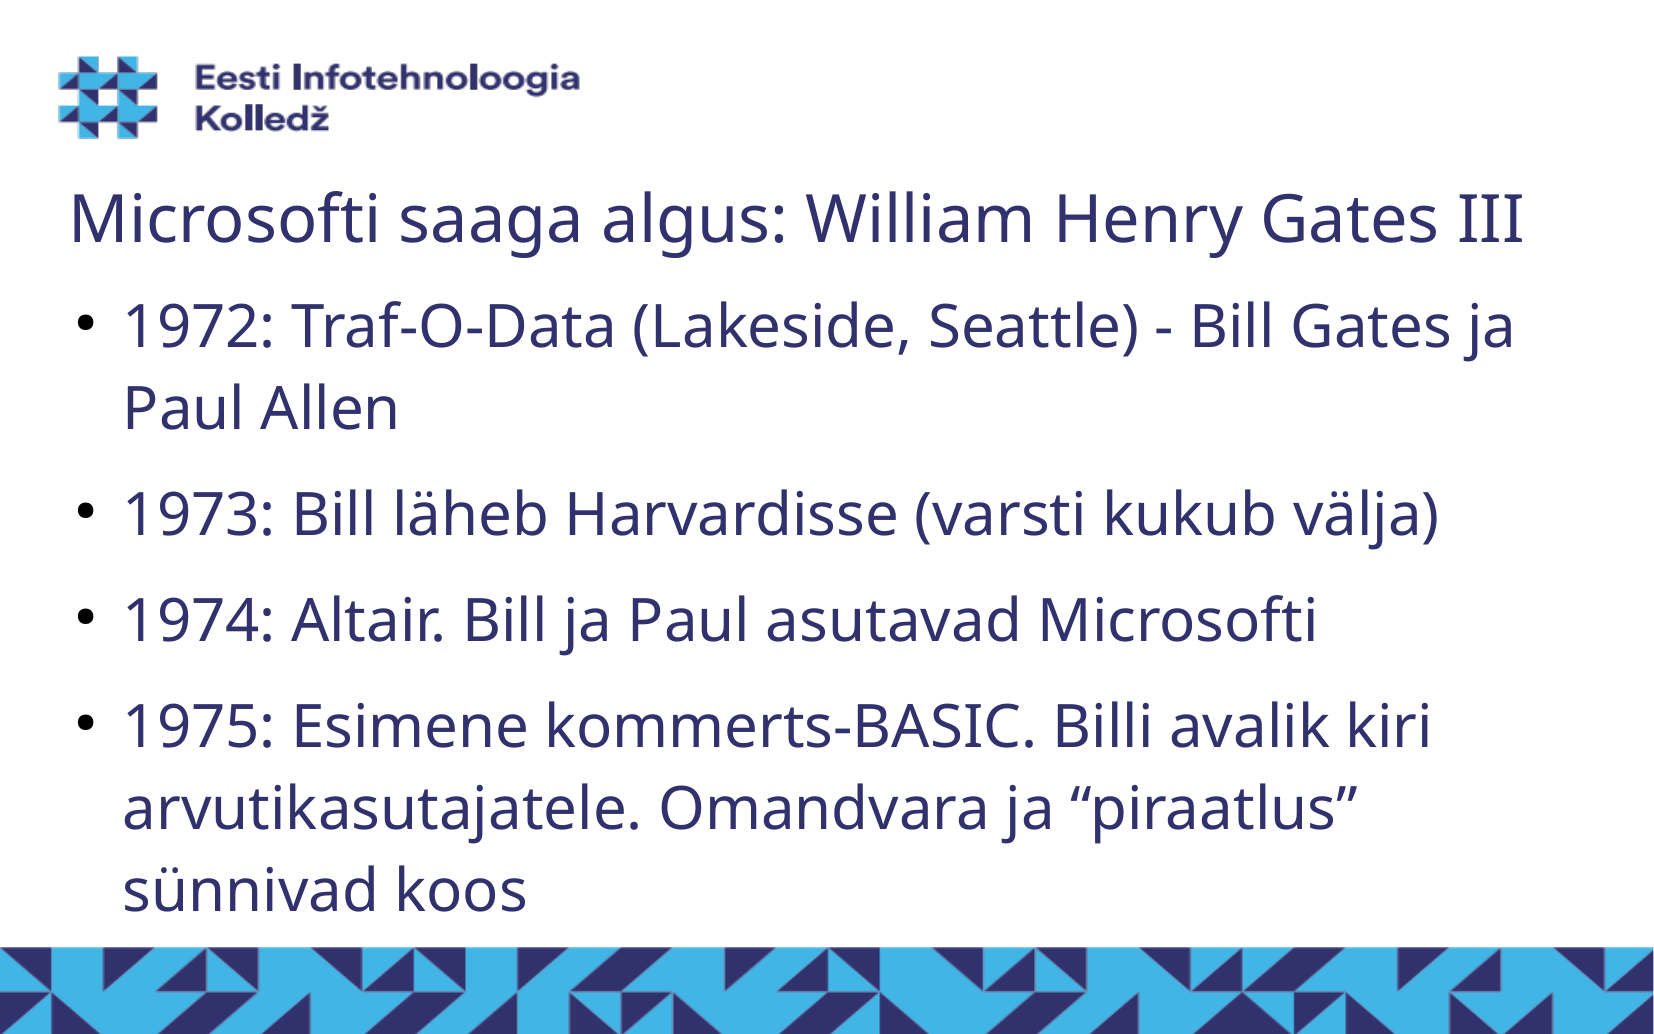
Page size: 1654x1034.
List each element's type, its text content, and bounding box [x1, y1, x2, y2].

list 1972: Traf-O-Data (Lakeside, Seattle) - Bill Gates ja Paul Allen 1973: Bill läheb Harvardisse (varsti kukub välja) 1974: Altair. Bill ja Paul asutavad Microsofti 1975: Esimene kommerts-BASIC. Billi avalik kiri arvutikasutajatele. Omandvara ja “piraatlus” sünnivad koos [59, 283, 1595, 936]
title Microsofti saaga algus: William Henry Gates III [68, 147, 1536, 283]
